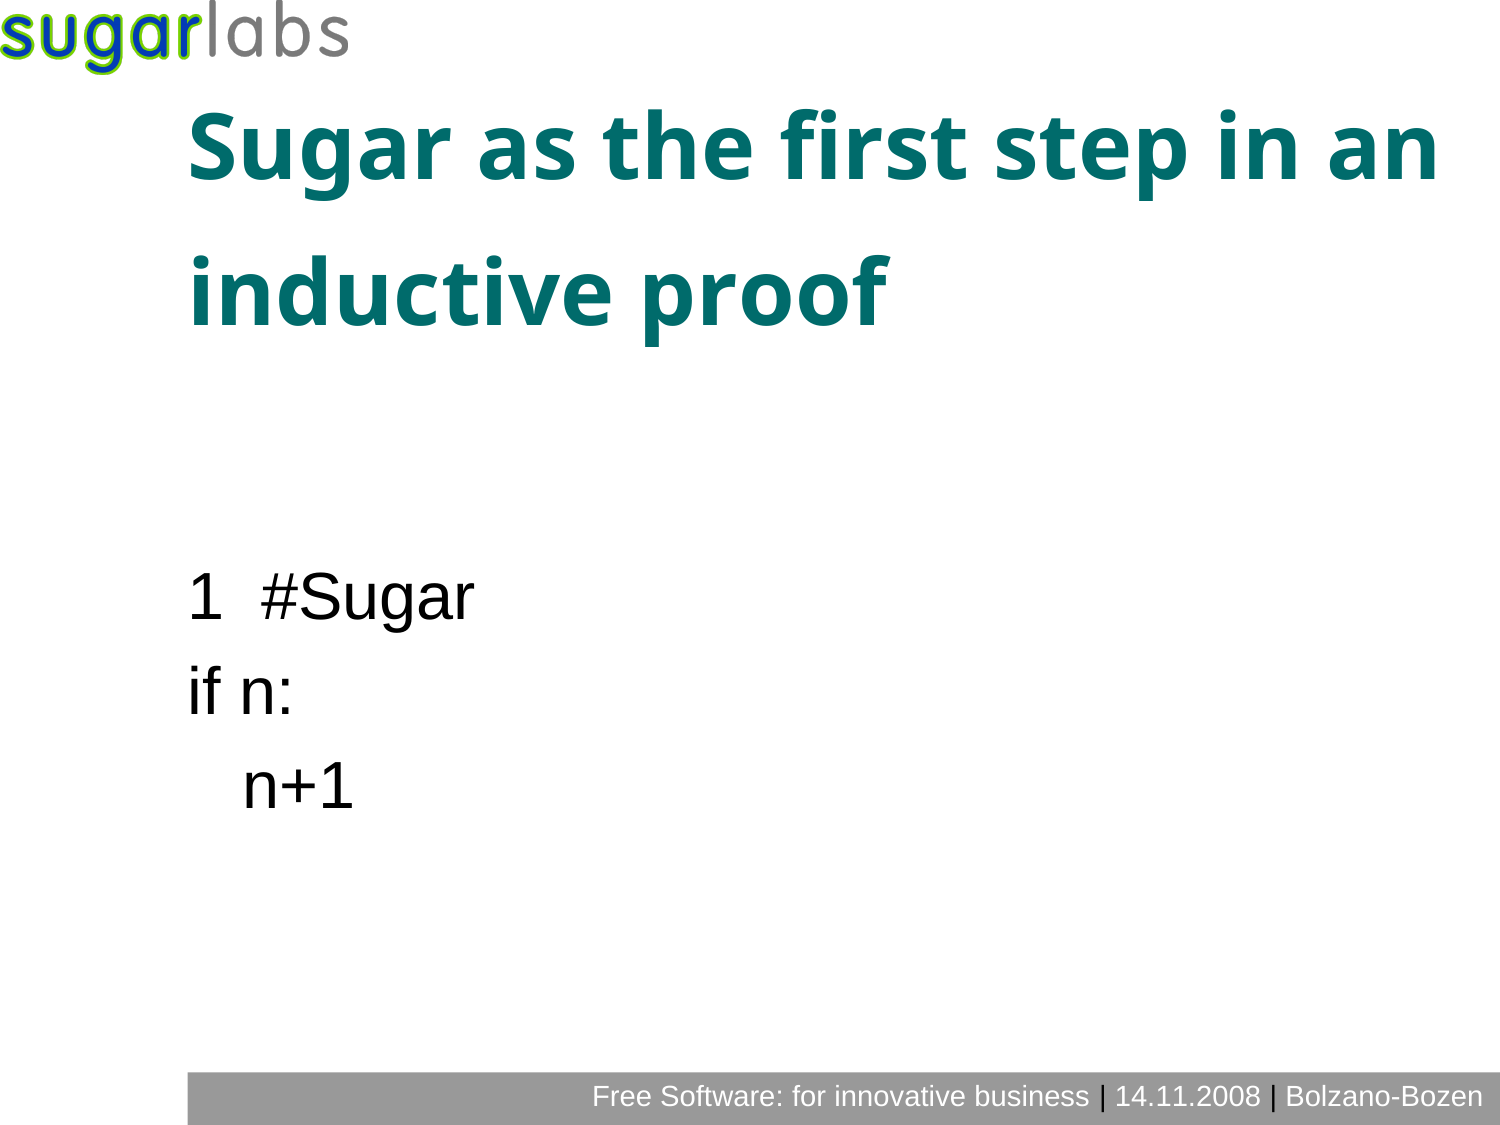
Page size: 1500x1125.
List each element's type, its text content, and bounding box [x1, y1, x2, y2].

title Sugar as the first step in an inductive proof [187, 75, 1500, 338]
subtitle 1 #Sugar if n: n+1 [187, 344, 1425, 1035]
picture [0, 0, 348, 75]
